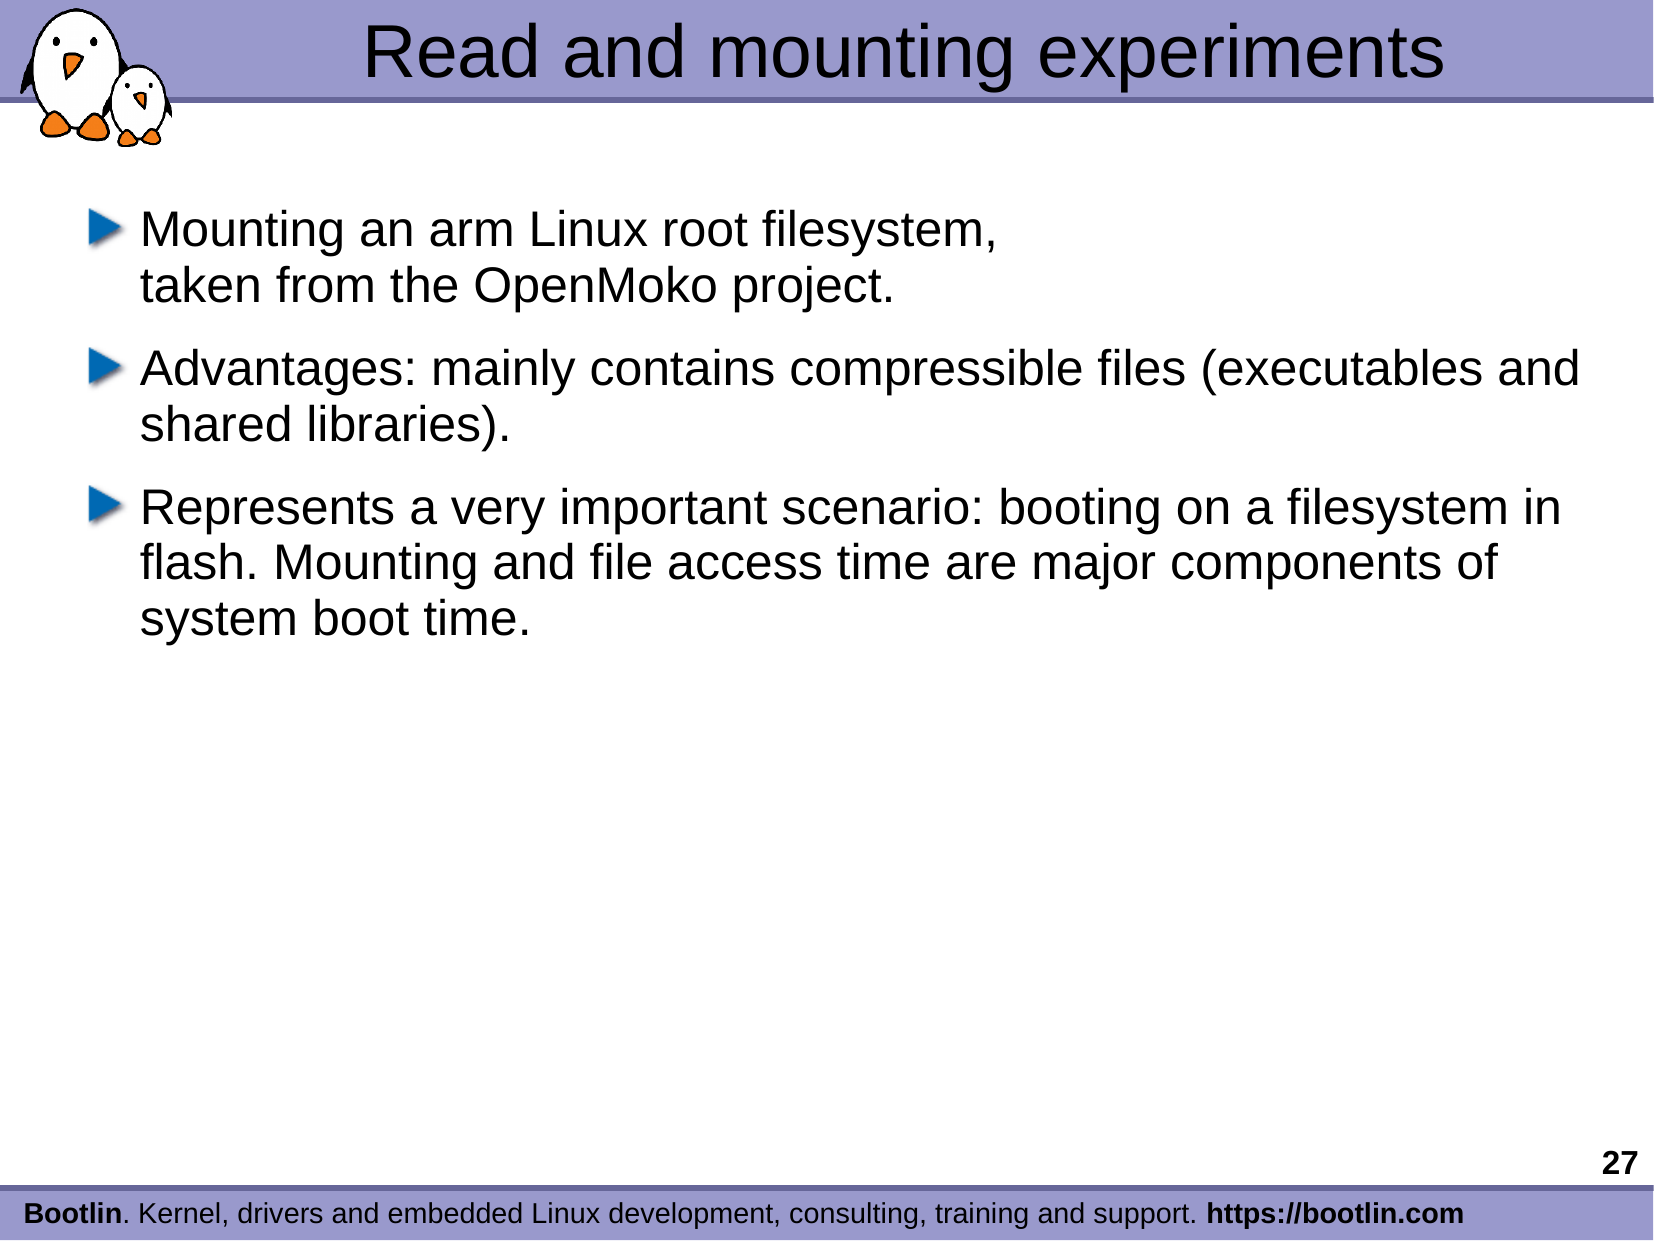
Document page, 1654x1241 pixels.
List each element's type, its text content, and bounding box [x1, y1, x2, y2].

title Read and mounting experiments [178, 5, 1631, 97]
list Mounting an arm Linux root filesystem, taken from the OpenMoko project. Advantages: mainly contains compressible files (executables and shared libraries). Represents a very important scenario: booting on a filesystem in flash. Mounting and file access time are major components of system boot time. [68, 201, 1592, 1118]
picture [20, 8, 172, 147]
